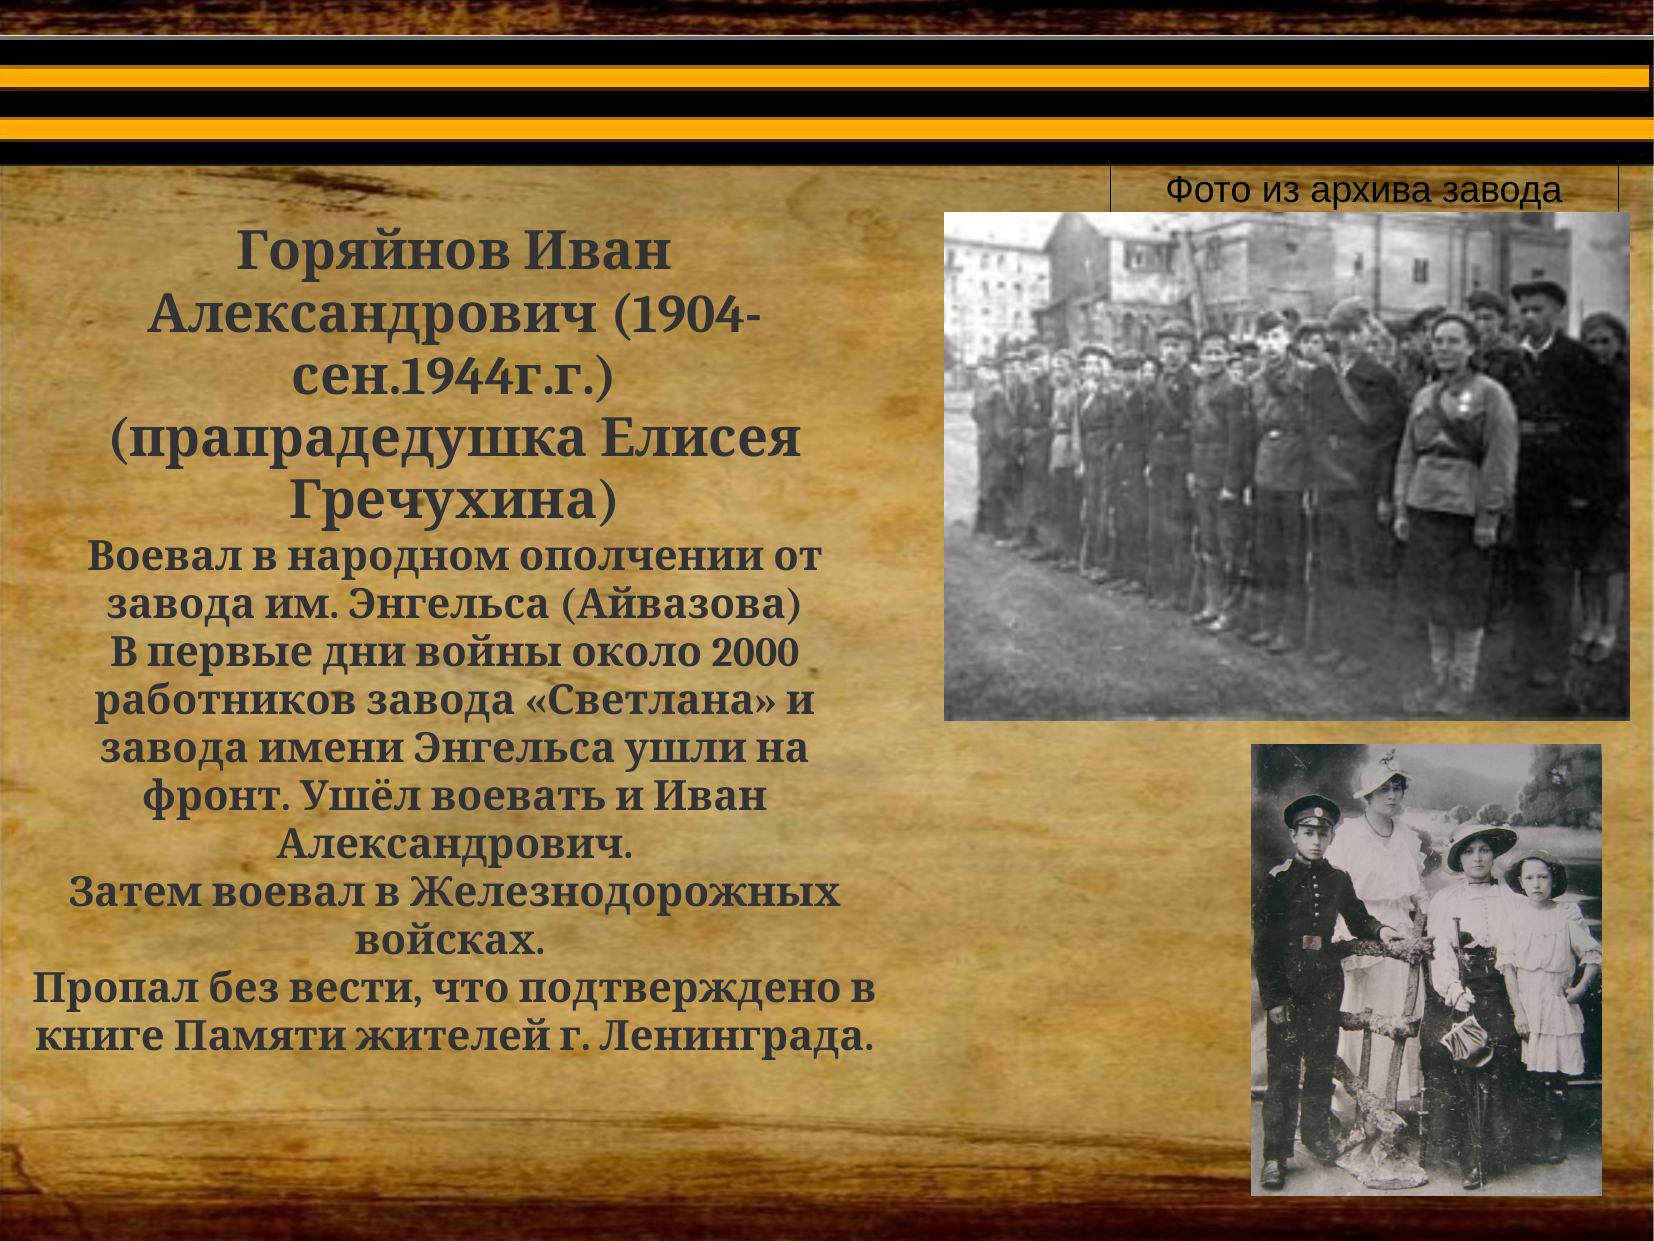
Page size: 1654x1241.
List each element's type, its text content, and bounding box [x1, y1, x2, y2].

picture [0, 0, 1654, 1241]
title Горяйнов Иван Александрович (1904-сен.1944г.г.) (прапрадедушка Елисея Гречухина) Воевал в народном ополчении от завода им. Энгельса (Айвазова) В первые дни войны около 2000 работников завода «Светлана» и завода имени Энгельса ушли на фронт. Ушёл воевать и Иван Александрович. Затем воевал в Железнодорожных войсках. Пропал без вести, что подтверждено в книге Памяти жителей г. Ленинграда. [23, 221, 886, 993]
text_box Фото из архива завода [1110, 166, 1619, 212]
